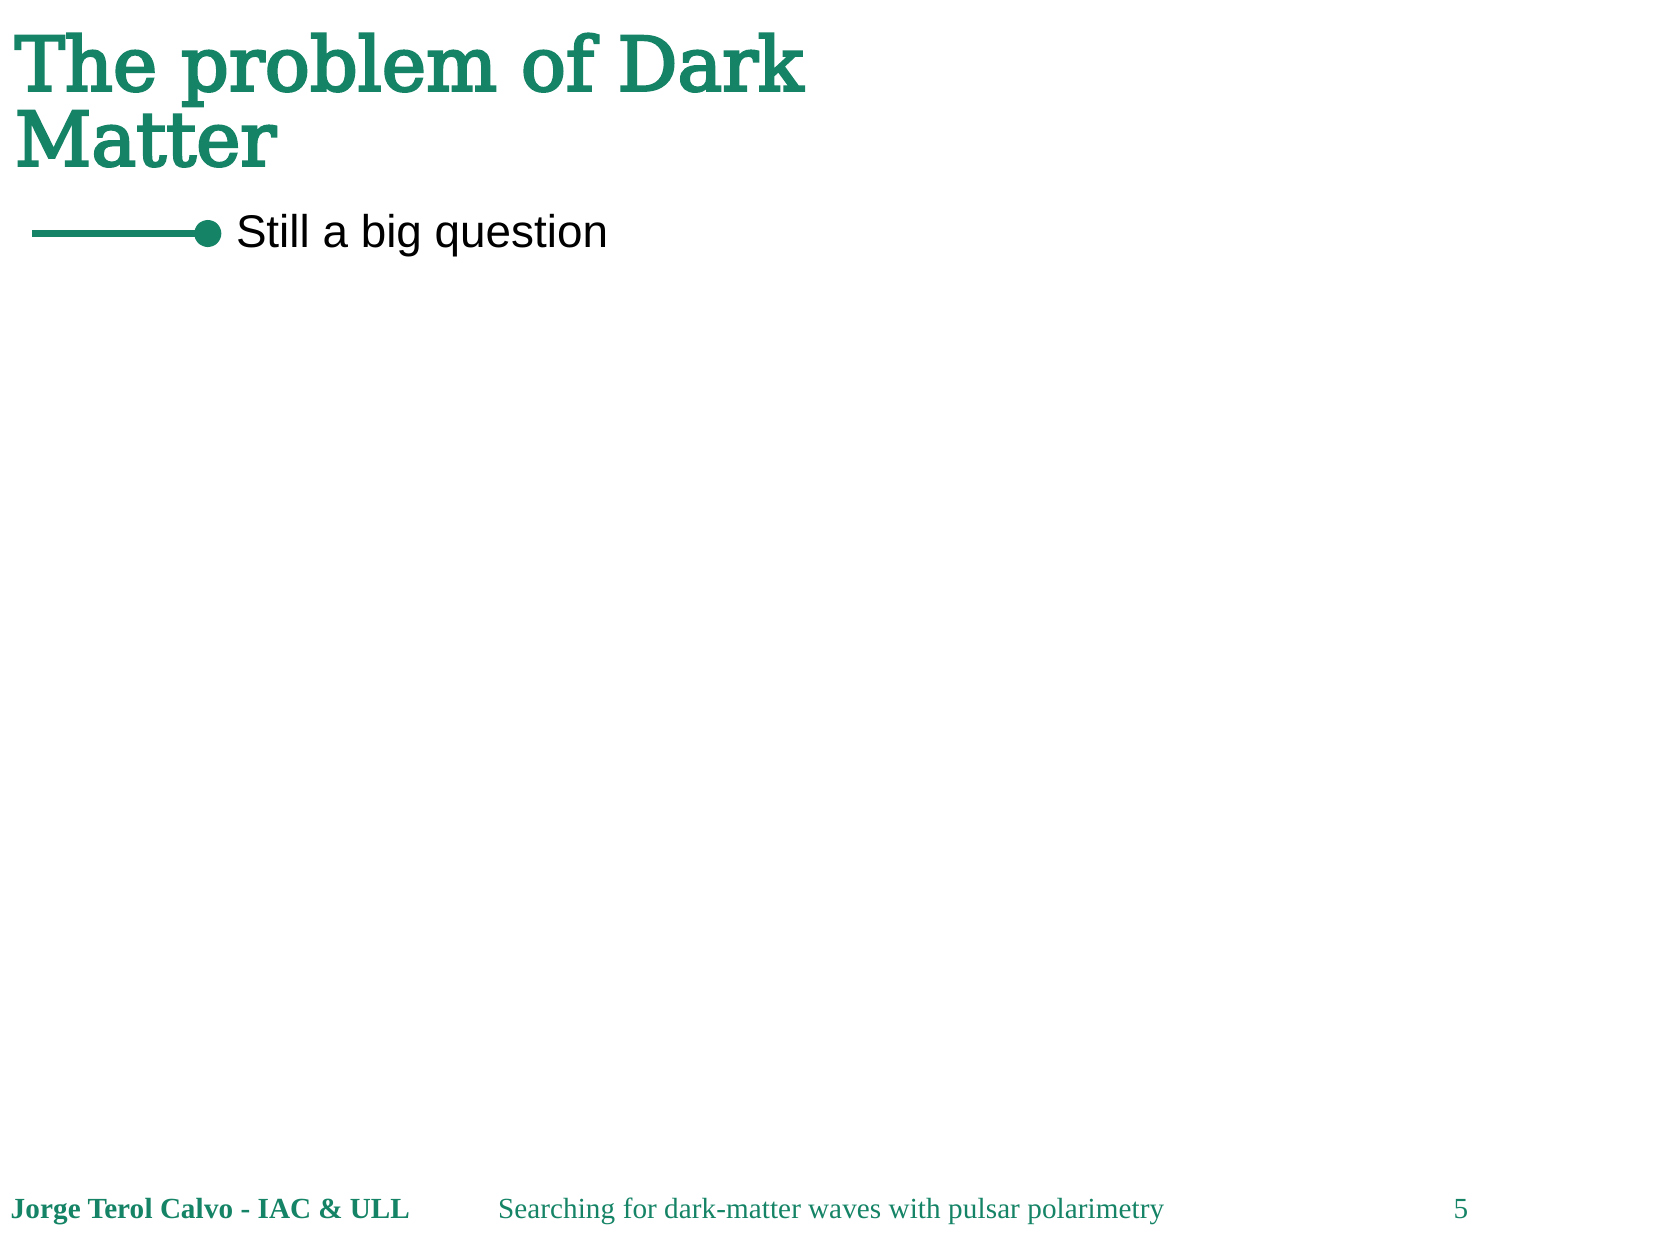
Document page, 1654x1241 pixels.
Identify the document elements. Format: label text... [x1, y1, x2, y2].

text_box Still a big question [221, 198, 1616, 266]
text_box The problem of Dark Matter [0, 23, 1004, 119]
